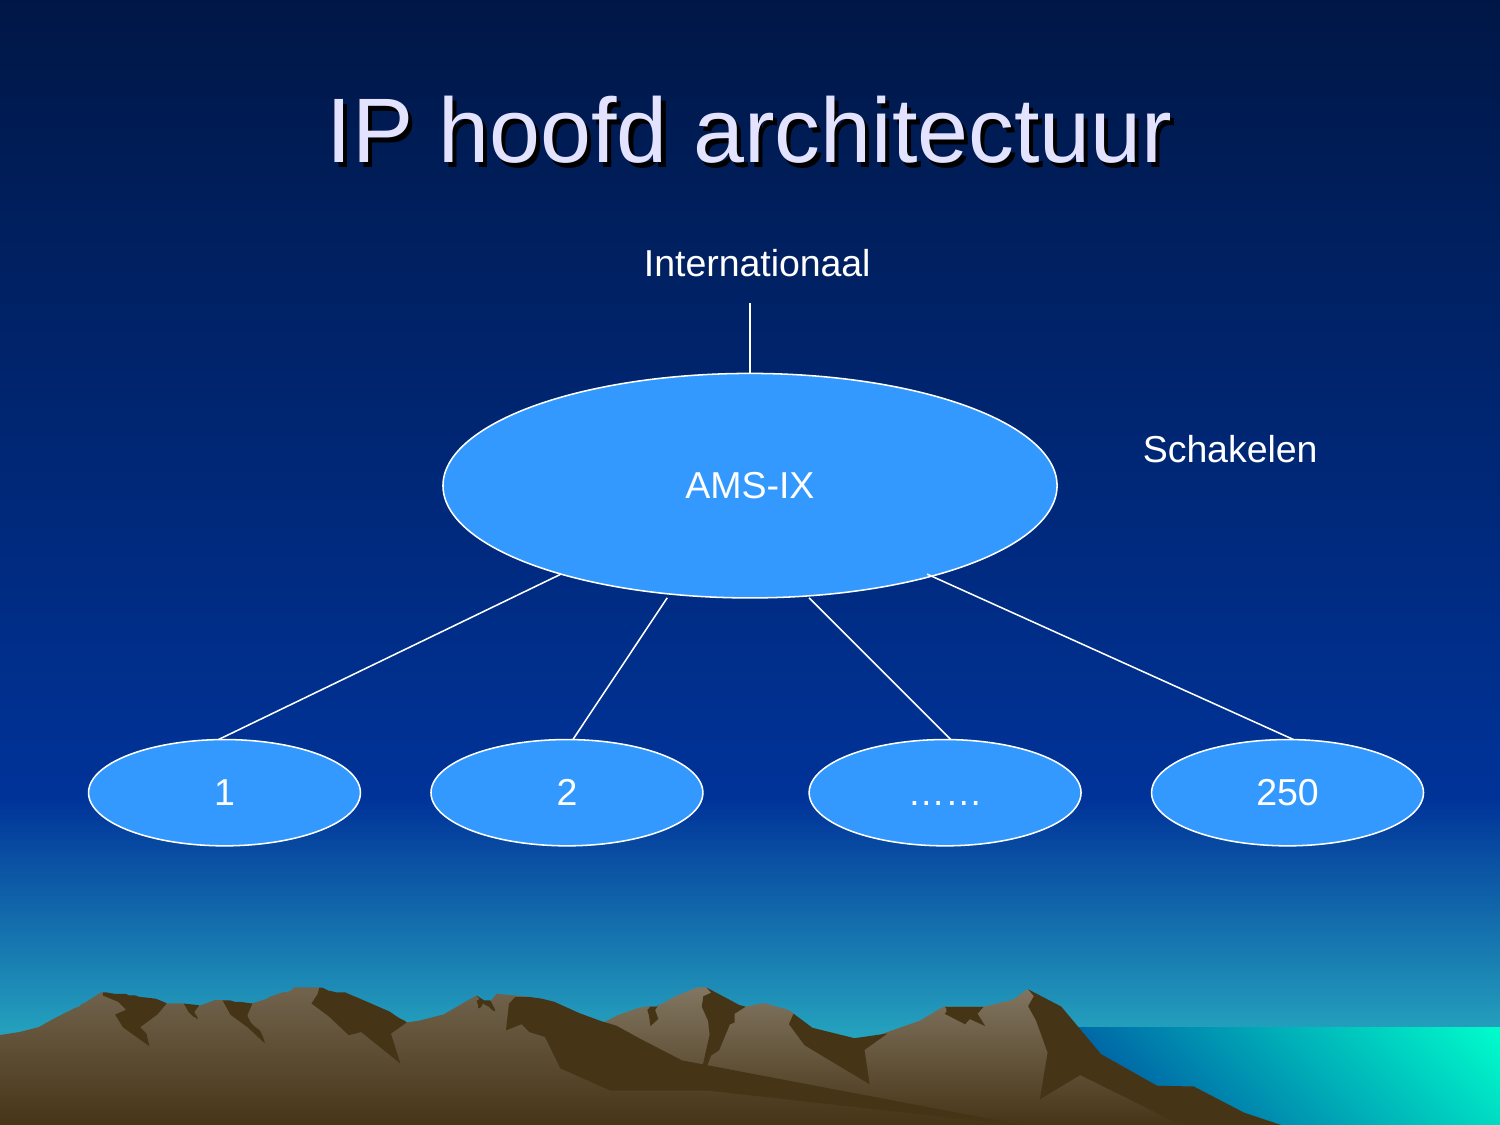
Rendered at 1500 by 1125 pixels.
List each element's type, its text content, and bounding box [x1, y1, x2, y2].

title IP hoofd architectuur [75, 37, 1426, 225]
text_box Internationaal [629, 234, 886, 293]
text_box …… [809, 739, 1082, 846]
text_box Schakelen [1128, 420, 1436, 479]
text_box 250 [1151, 739, 1424, 846]
text_box 1 [88, 739, 361, 846]
text_box 2 [430, 739, 703, 846]
text_box AMS-IX [442, 373, 1058, 598]
